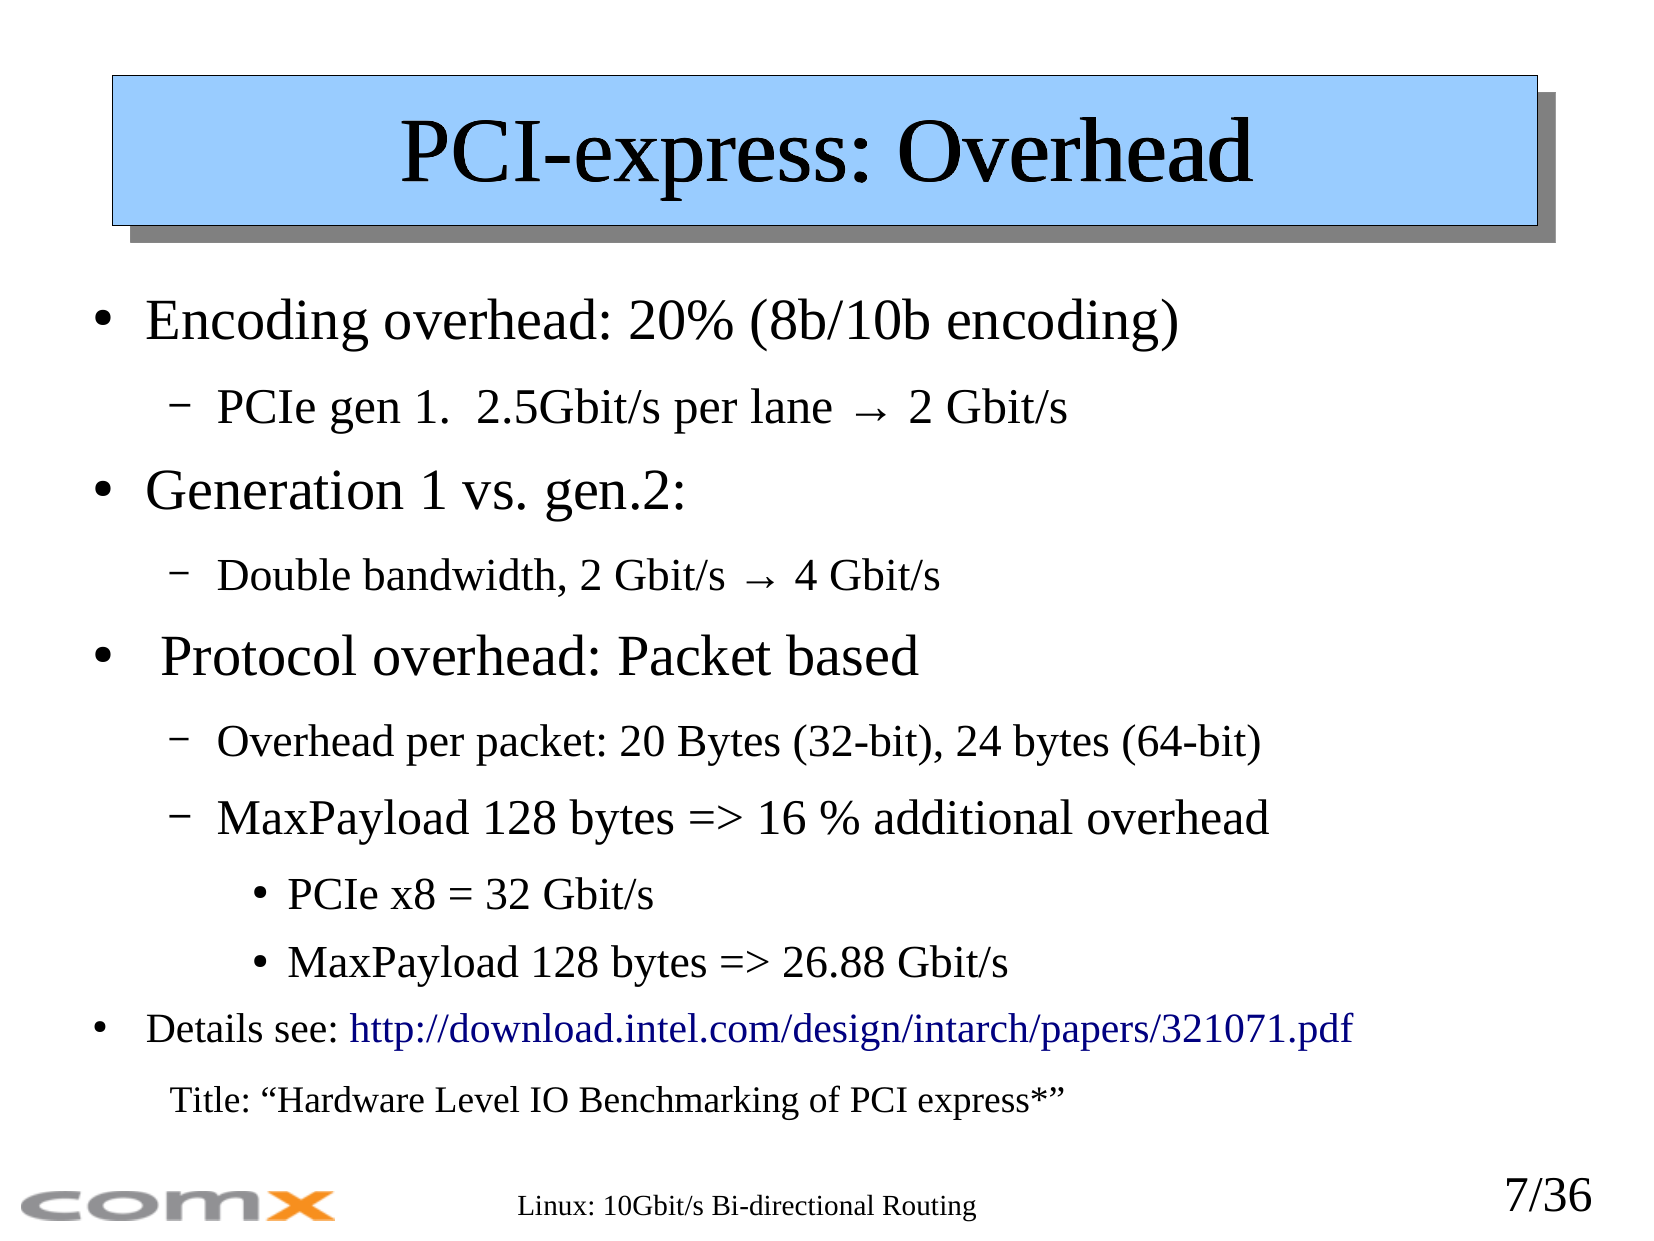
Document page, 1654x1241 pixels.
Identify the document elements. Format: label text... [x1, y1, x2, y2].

picture [21, 1191, 335, 1221]
title PCI-express: Overhead [116, 75, 1538, 226]
list Encoding overhead: 20% (8b/10b encoding) PCIe gen 1. 2.5Gbit/s per lane → 2 Gbit/s Generation 1 vs. gen.2: Double bandwidth, 2 Gbit/s → 4 Gbit/s Protocol overhead: Packet based Overhead per packet: 20 Bytes (32-bit), 24 bytes (64-bit) MaxPayload 128 bytes => 16 % additional overhead PCIe x8 = 32 Gbit/s MaxPayload 128 bytes => 26.88 Gbit/s Details see: http://download.intel.com/design/intarch/papers/321071.pdf Title: “Hardware Level IO Benchmarking of PCI express*” [75, 287, 1613, 1121]
